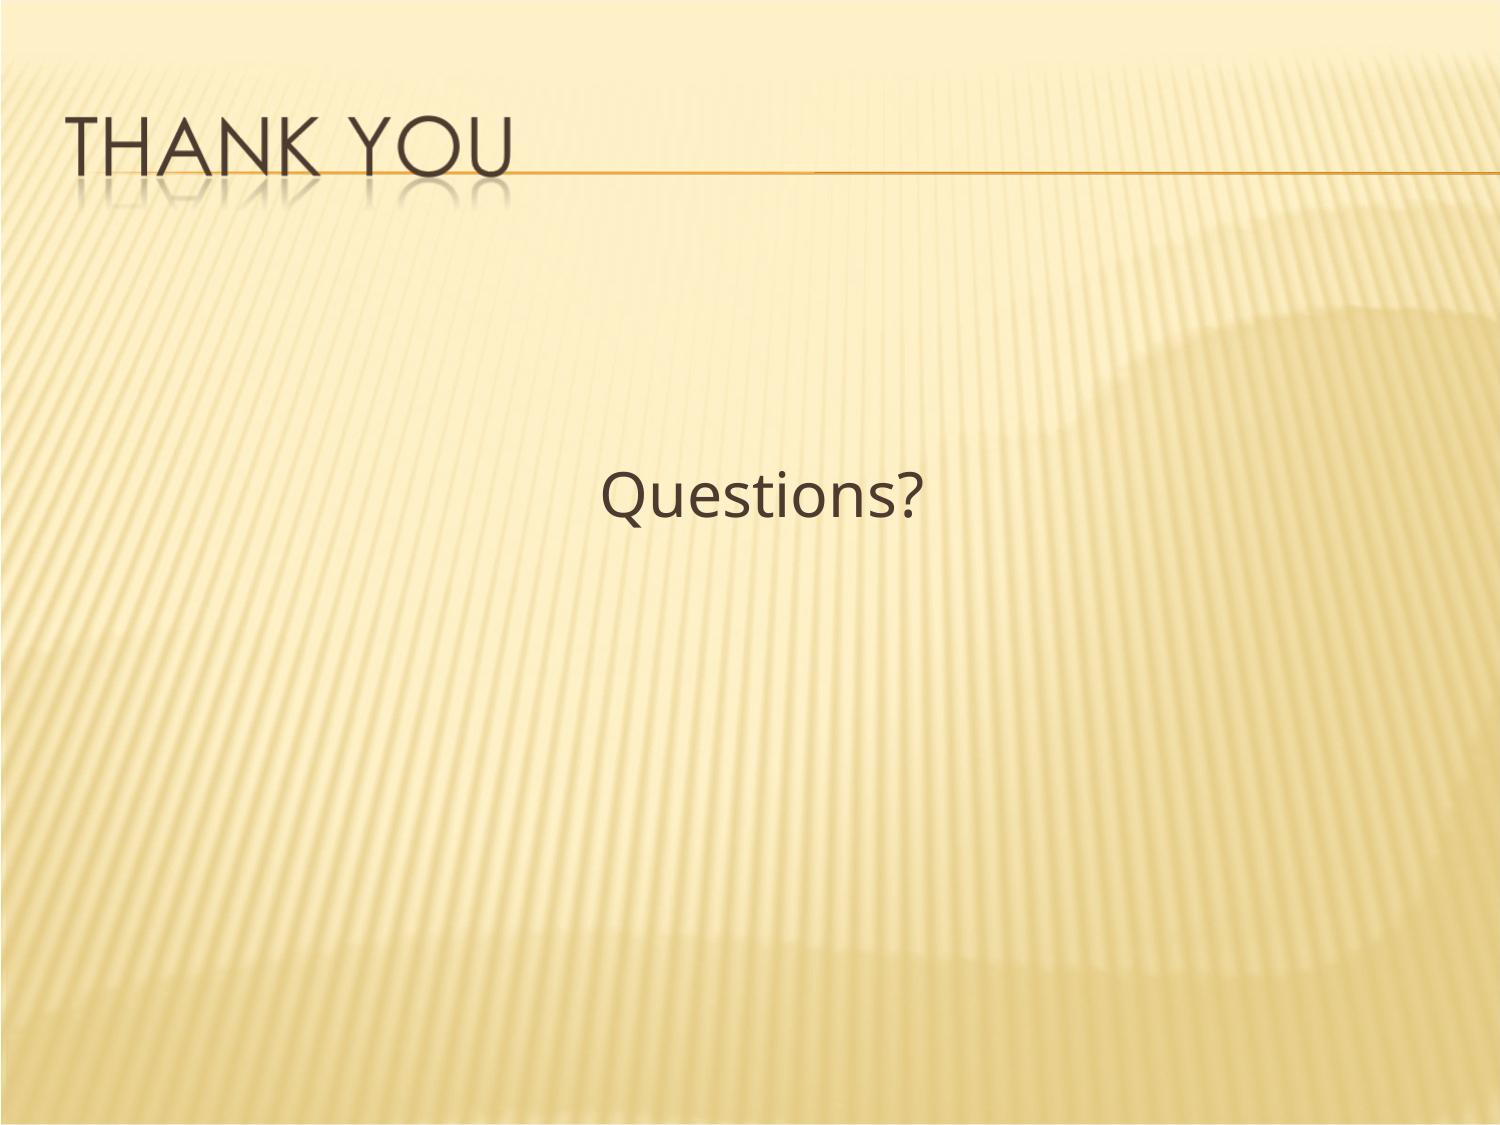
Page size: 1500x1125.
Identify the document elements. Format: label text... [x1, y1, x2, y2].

picture [0, 0, 1500, 1125]
text_box [48, 73, 1477, 255]
list Questions? [50, 254, 1476, 998]
